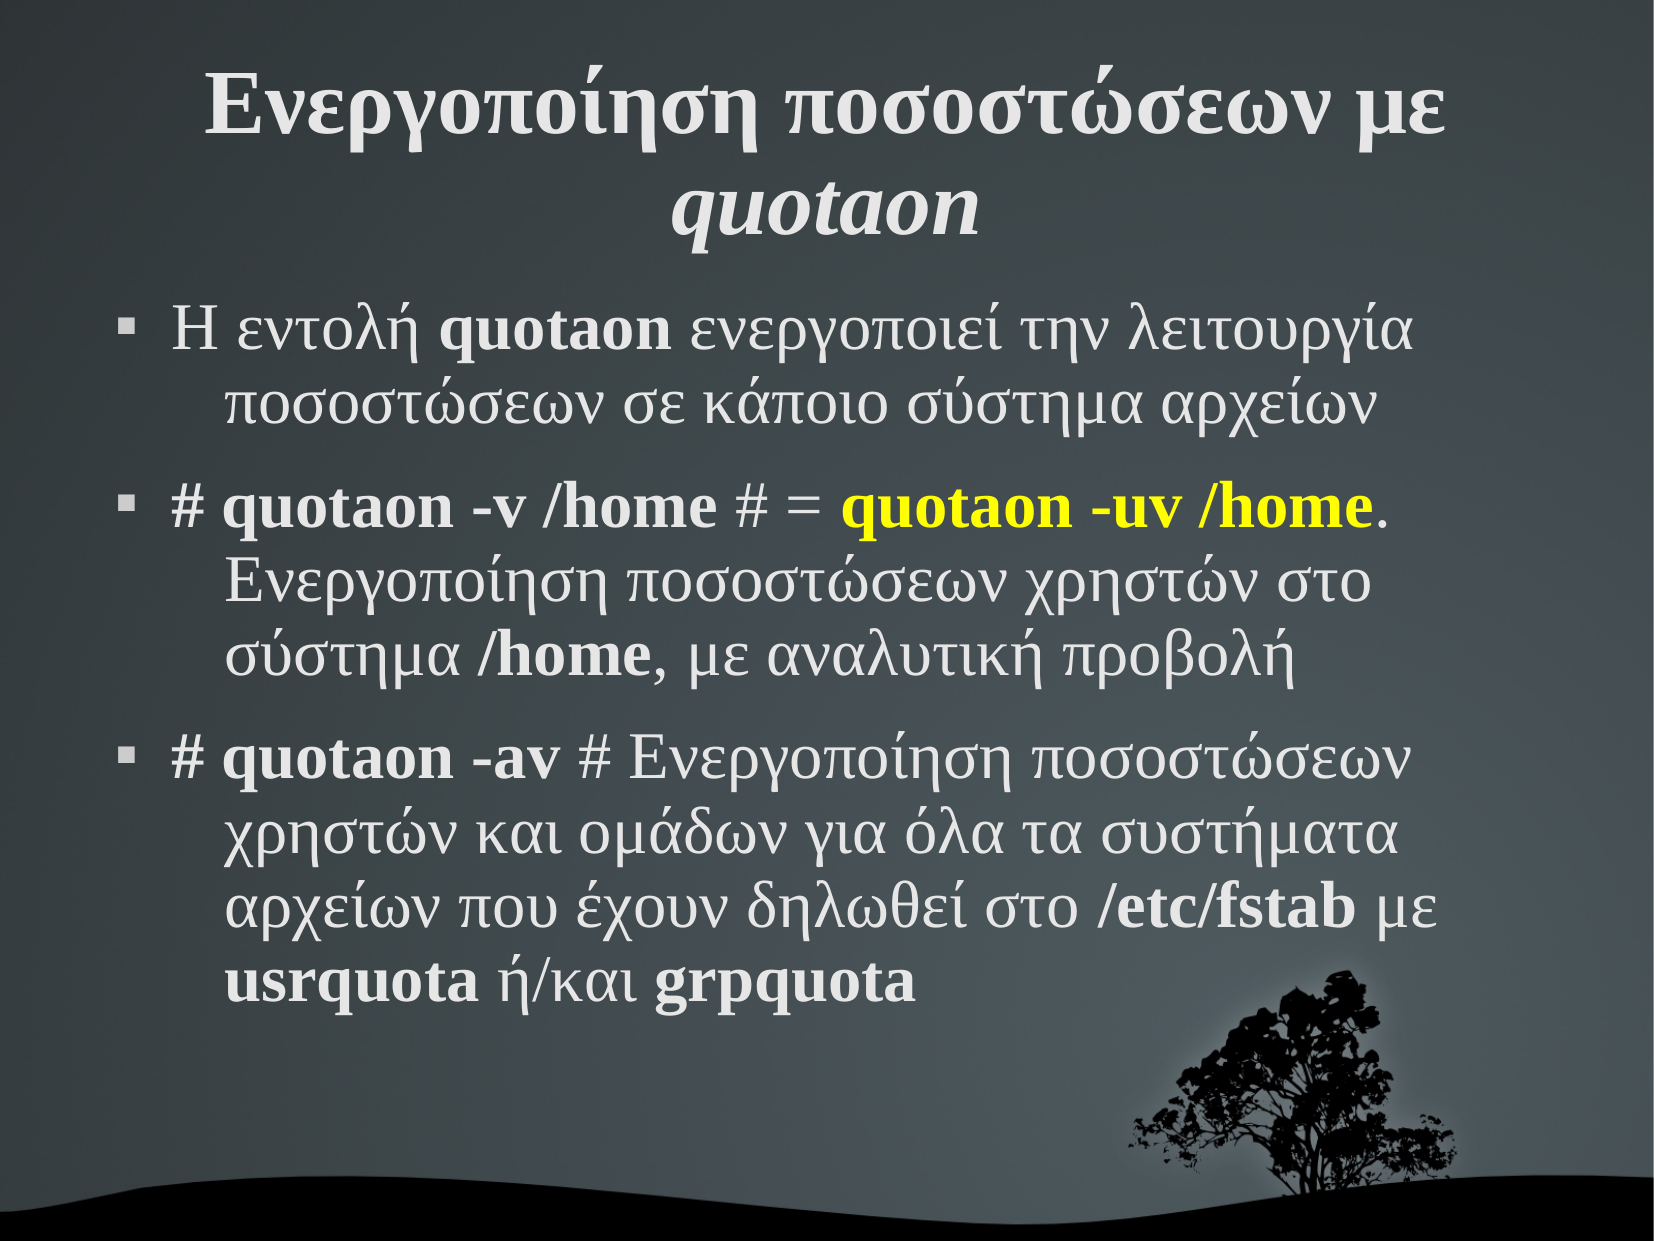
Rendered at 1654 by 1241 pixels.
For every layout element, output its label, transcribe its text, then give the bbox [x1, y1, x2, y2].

picture [0, 0, 1654, 1241]
title Ενεργοποίηση ποσοστώσεων με quotaon [82, 33, 1571, 273]
list Η εντολή quotaon ενεργοποιεί την λειτουργία ποσοστώσεων σε κάποιο σύστημα αρχείων # quotaon -v /home # = quotaon -uv /home. Ενεργοποίηση ποσοστώσεων χρηστών στο σύστημα /home, με αναλυτική προβολή # quotaon -av # Ενεργοποίηση ποσοστώσεων χρηστών και ομάδων για όλα τα συστήματα αρχείων που έχουν δηλωθεί στο /etc/fstab με usrquota ή/και grpquota [82, 290, 1571, 1116]
